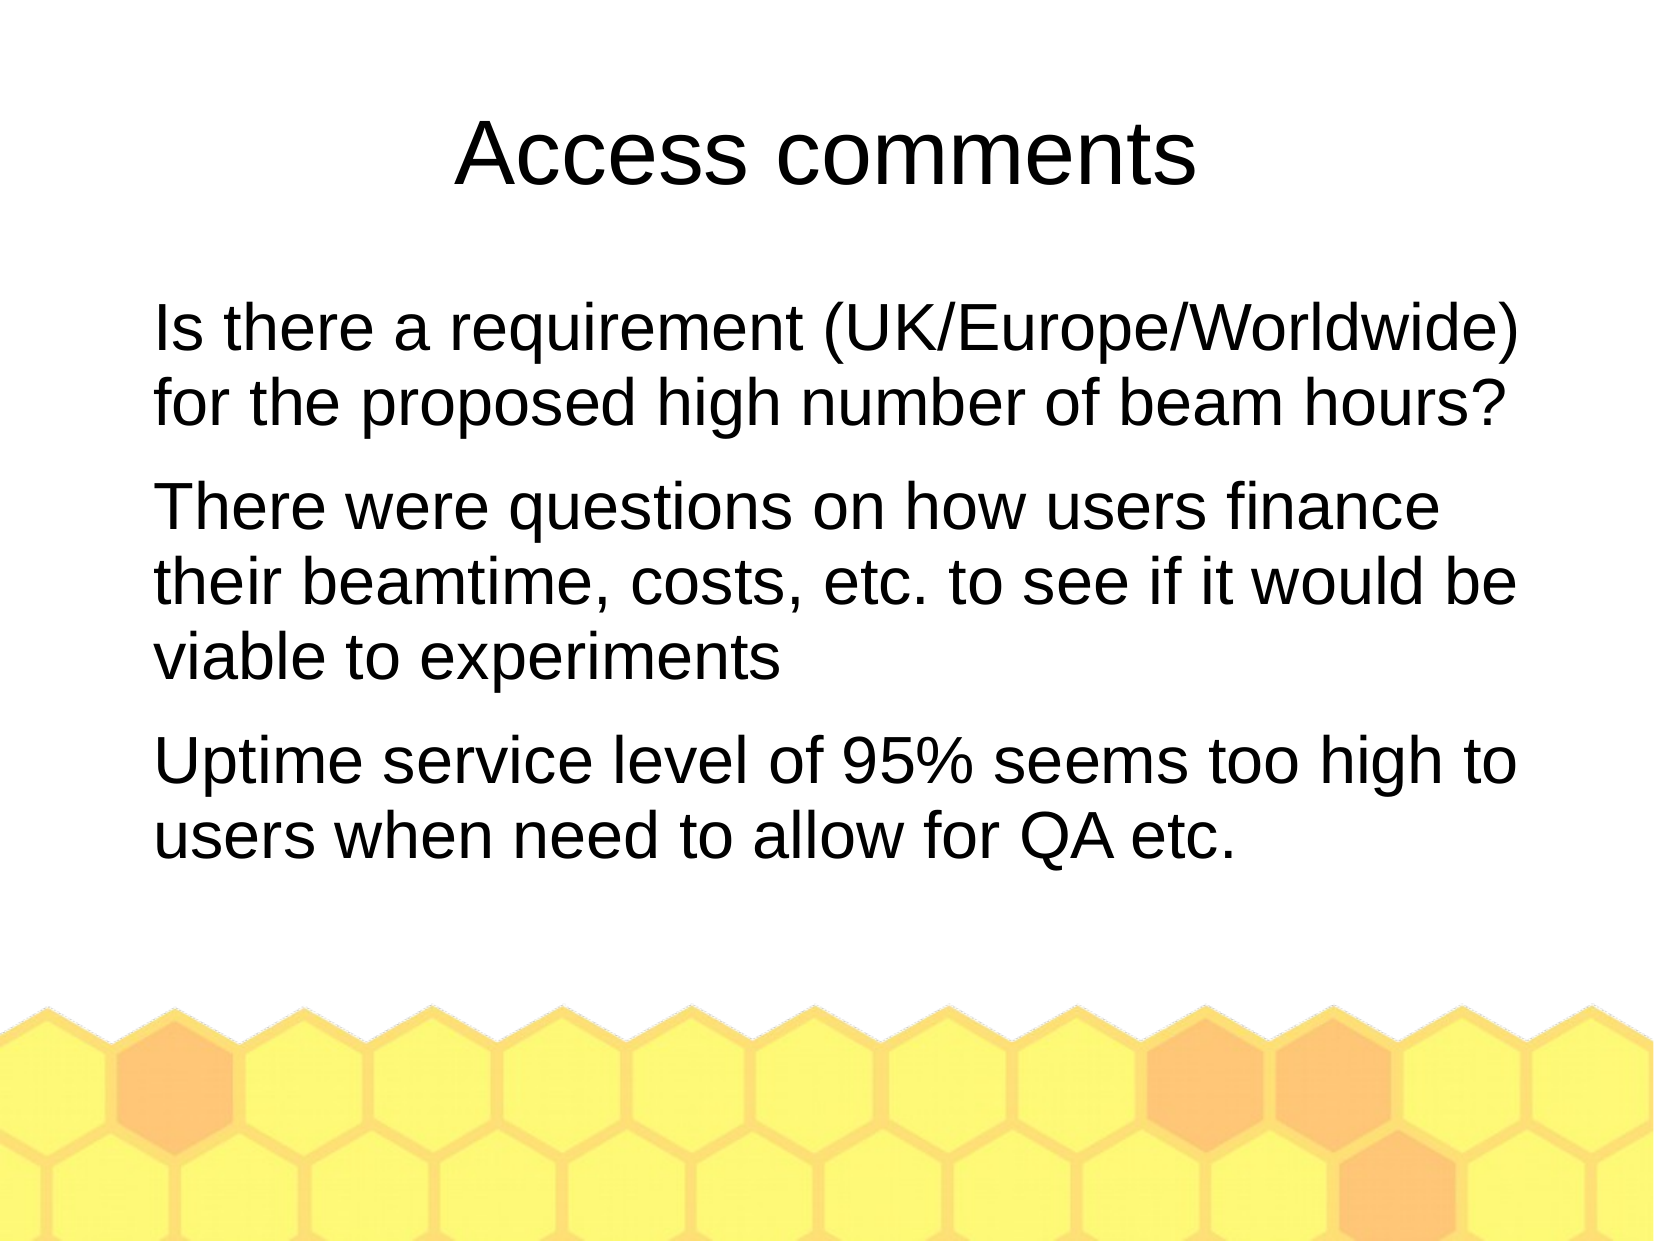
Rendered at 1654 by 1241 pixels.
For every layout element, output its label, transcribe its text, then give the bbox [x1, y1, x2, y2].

title Access comments [82, 49, 1571, 257]
list Is there a requirement (UK/Europe/Worldwide) for the proposed high number of beam hours? There were questions on how users finance their beamtime, costs, etc. to see if it would be viable to experiments Uptime service level of 95% seems too high to users when need to allow for QA etc. [82, 290, 1571, 1010]
picture [0, 1001, 1654, 1241]
